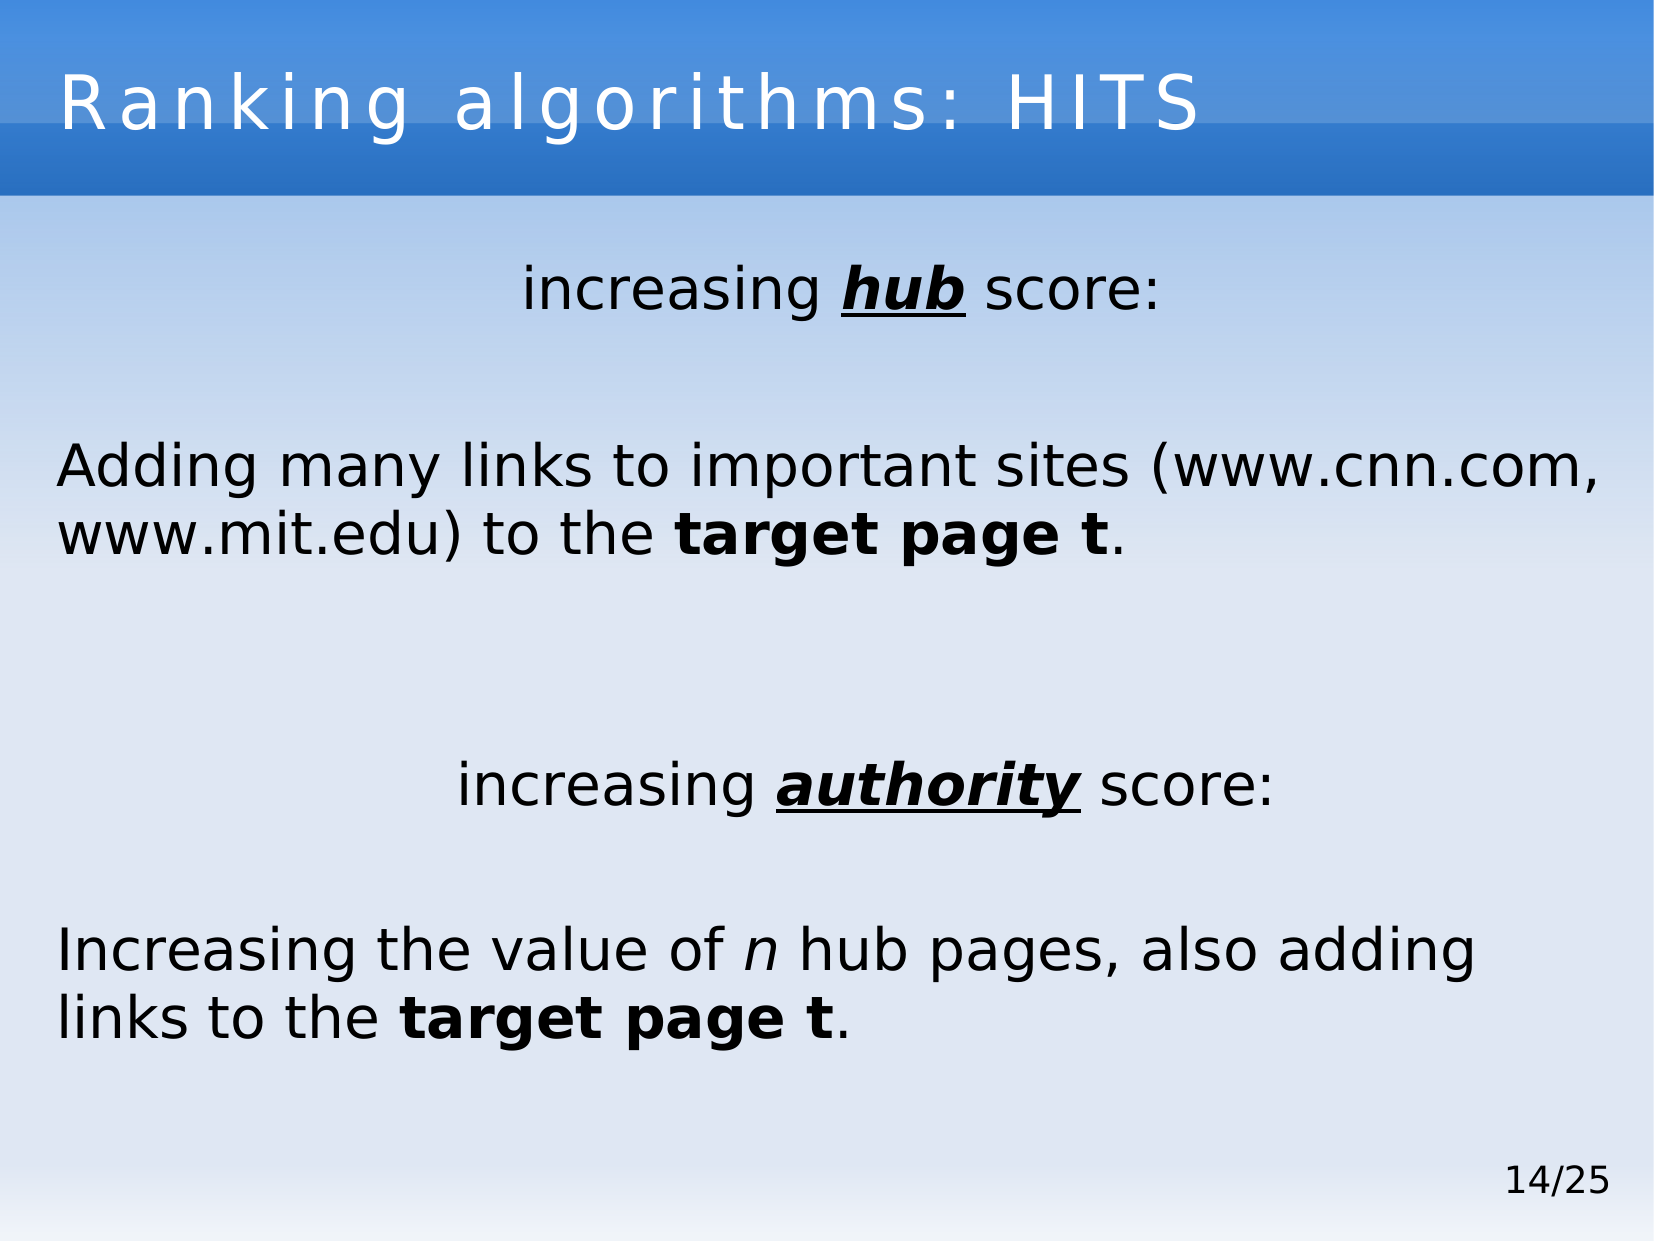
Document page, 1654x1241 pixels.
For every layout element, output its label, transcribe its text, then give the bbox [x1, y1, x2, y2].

text_box increasing hub score: [506, 248, 1182, 331]
title Ranking algorithms: HITS [59, 29, 1625, 178]
text_box Adding many links to important sites (www.cnn.com, www.mit.edu) to the target page t. [41, 425, 1636, 576]
text_box increasing authority score: [441, 744, 1294, 827]
text_box 14/25 [1455, 1151, 1627, 1210]
text_box Increasing the value of n hub pages, also adding links to the target page t. [41, 909, 1636, 1060]
picture [0, 0, 1654, 1241]
